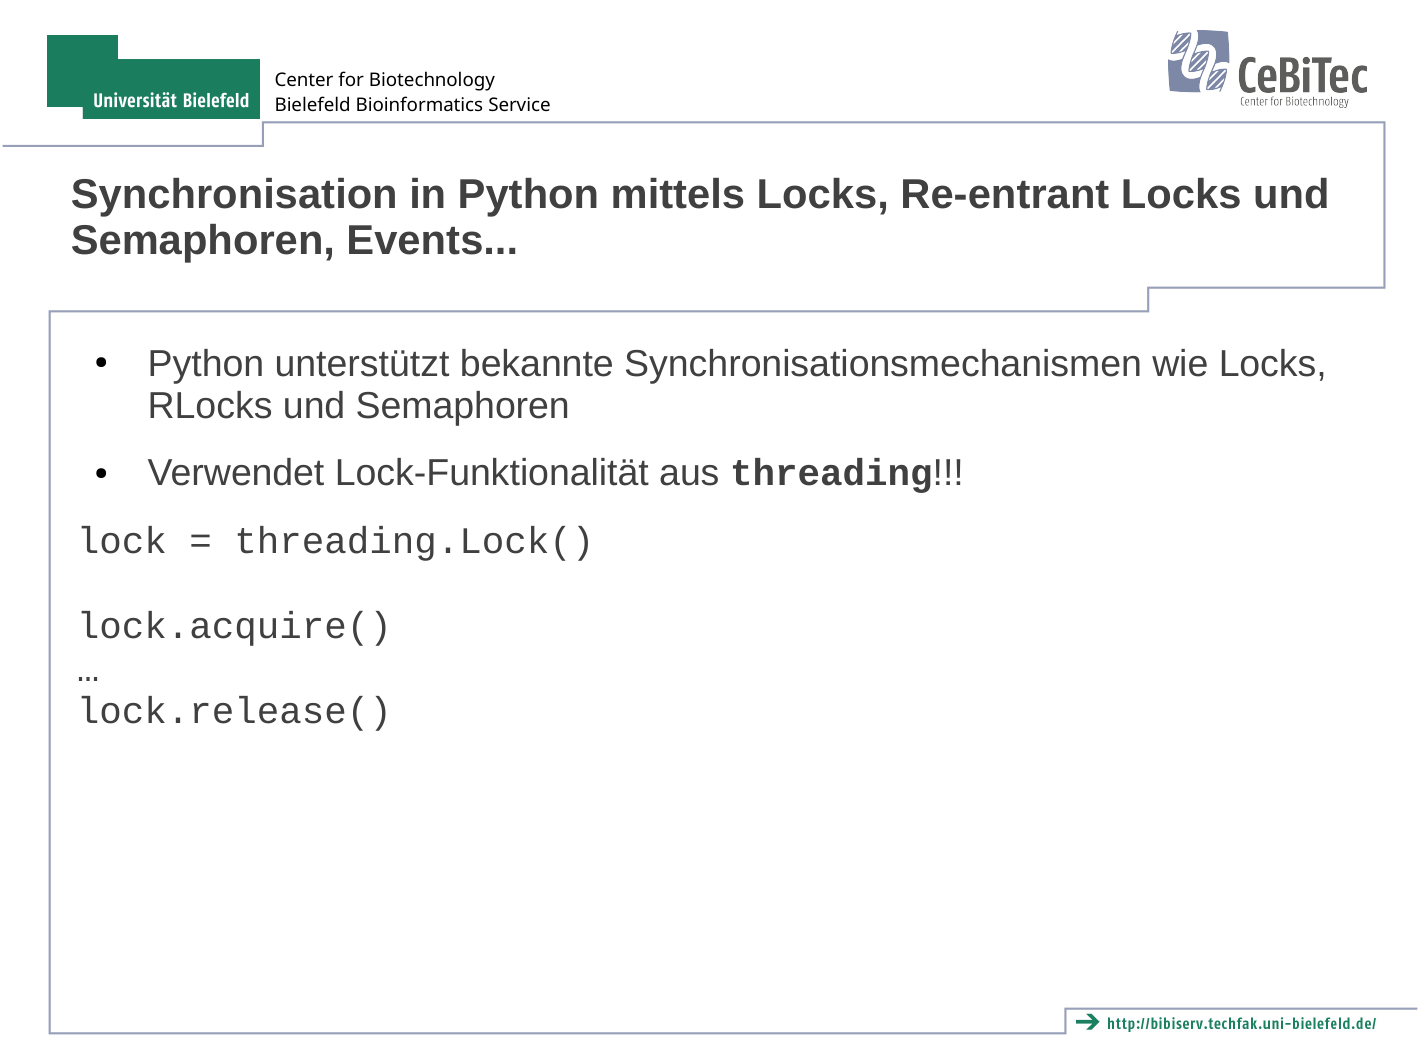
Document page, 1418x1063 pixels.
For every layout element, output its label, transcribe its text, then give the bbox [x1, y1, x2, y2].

list Python unterstützt bekannte Synchronisationsmechanismen wie Locks, RLocks und Semaphoren Verwendet Lock-Funktionalität aus threading!!! lock = threading.Lock() lock.acquire() … lock.release() [76, 342, 1375, 942]
title Synchronisation in Python mittels Locks, Re-entrant Locks und Semaphoren, Events... [70, 159, 1359, 275]
picture [2, 3, 1418, 1063]
